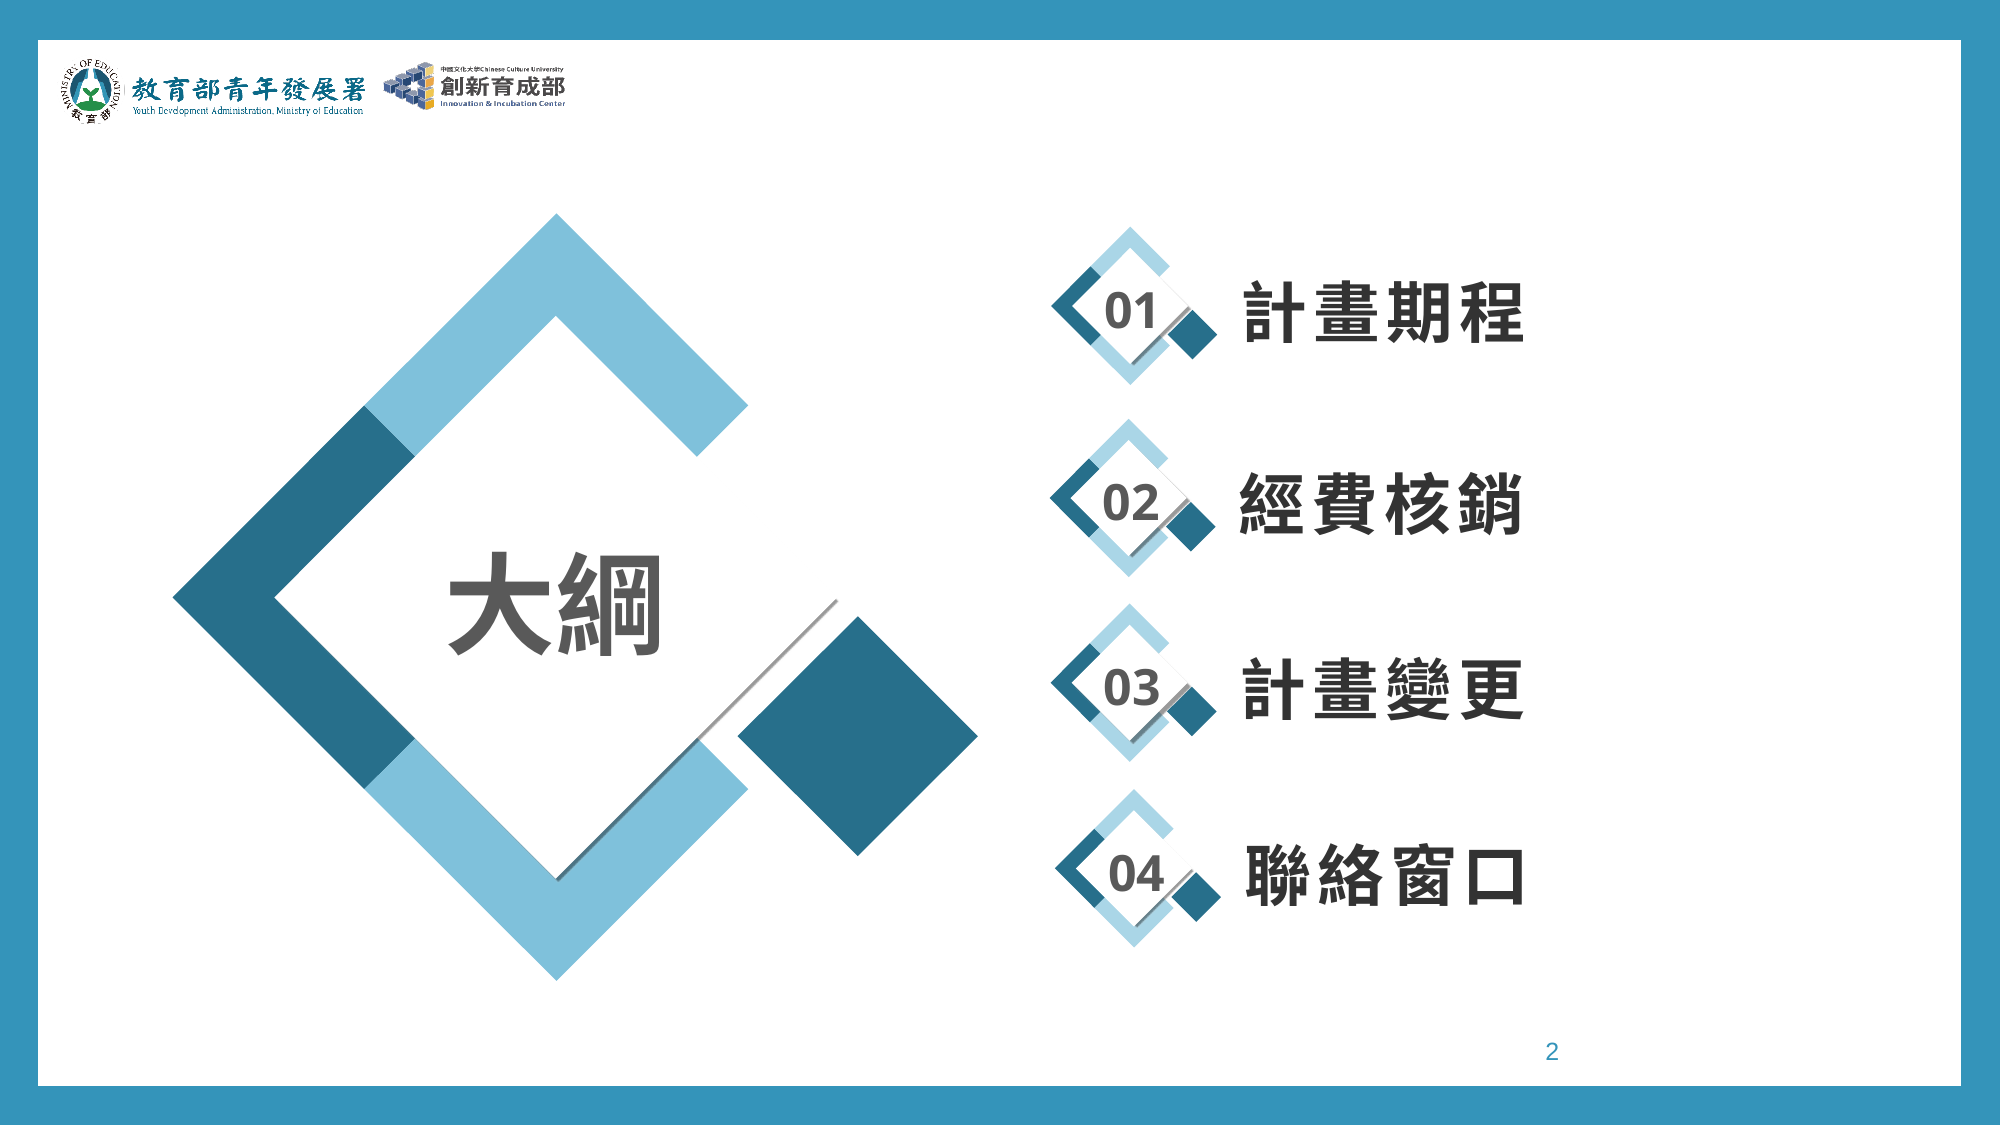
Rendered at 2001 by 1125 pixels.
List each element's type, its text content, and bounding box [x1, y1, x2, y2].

text_box 計畫變更 [1225, 640, 2000, 735]
text_box [1051, 278, 1170, 386]
text_box 大綱 [398, 528, 713, 690]
text_box 02 [1076, 463, 1187, 520]
text_box [1085, 226, 1170, 271]
text_box 2 [1530, 1020, 1811, 1081]
text_box [1171, 872, 1221, 922]
text_box 04 [1081, 833, 1192, 890]
text_box 01 [1078, 271, 1188, 328]
text_box 04 [1117, 861, 1127, 885]
text_box [1084, 418, 1169, 463]
text_box [1090, 789, 1174, 833]
text_box [1167, 309, 1218, 360]
text_box 02 [1111, 490, 1121, 514]
text_box 計畫期程 [1226, 263, 2000, 359]
text_box [1165, 501, 1216, 552]
text_box 03 [1112, 675, 1122, 699]
text_box 聯絡窗口 [1229, 826, 2000, 921]
text_box [1050, 656, 1170, 762]
text_box 01 [1113, 298, 1123, 322]
text_box 經費核銷 [1224, 456, 2000, 551]
text_box [737, 616, 978, 857]
text_box [172, 213, 838, 981]
text_box [1049, 471, 1169, 578]
text_box [1167, 686, 1217, 737]
text_box [1054, 842, 1174, 948]
text_box 04 [1144, 865, 1152, 878]
text_box 03 [1077, 648, 1188, 705]
text_box [1085, 603, 1170, 648]
